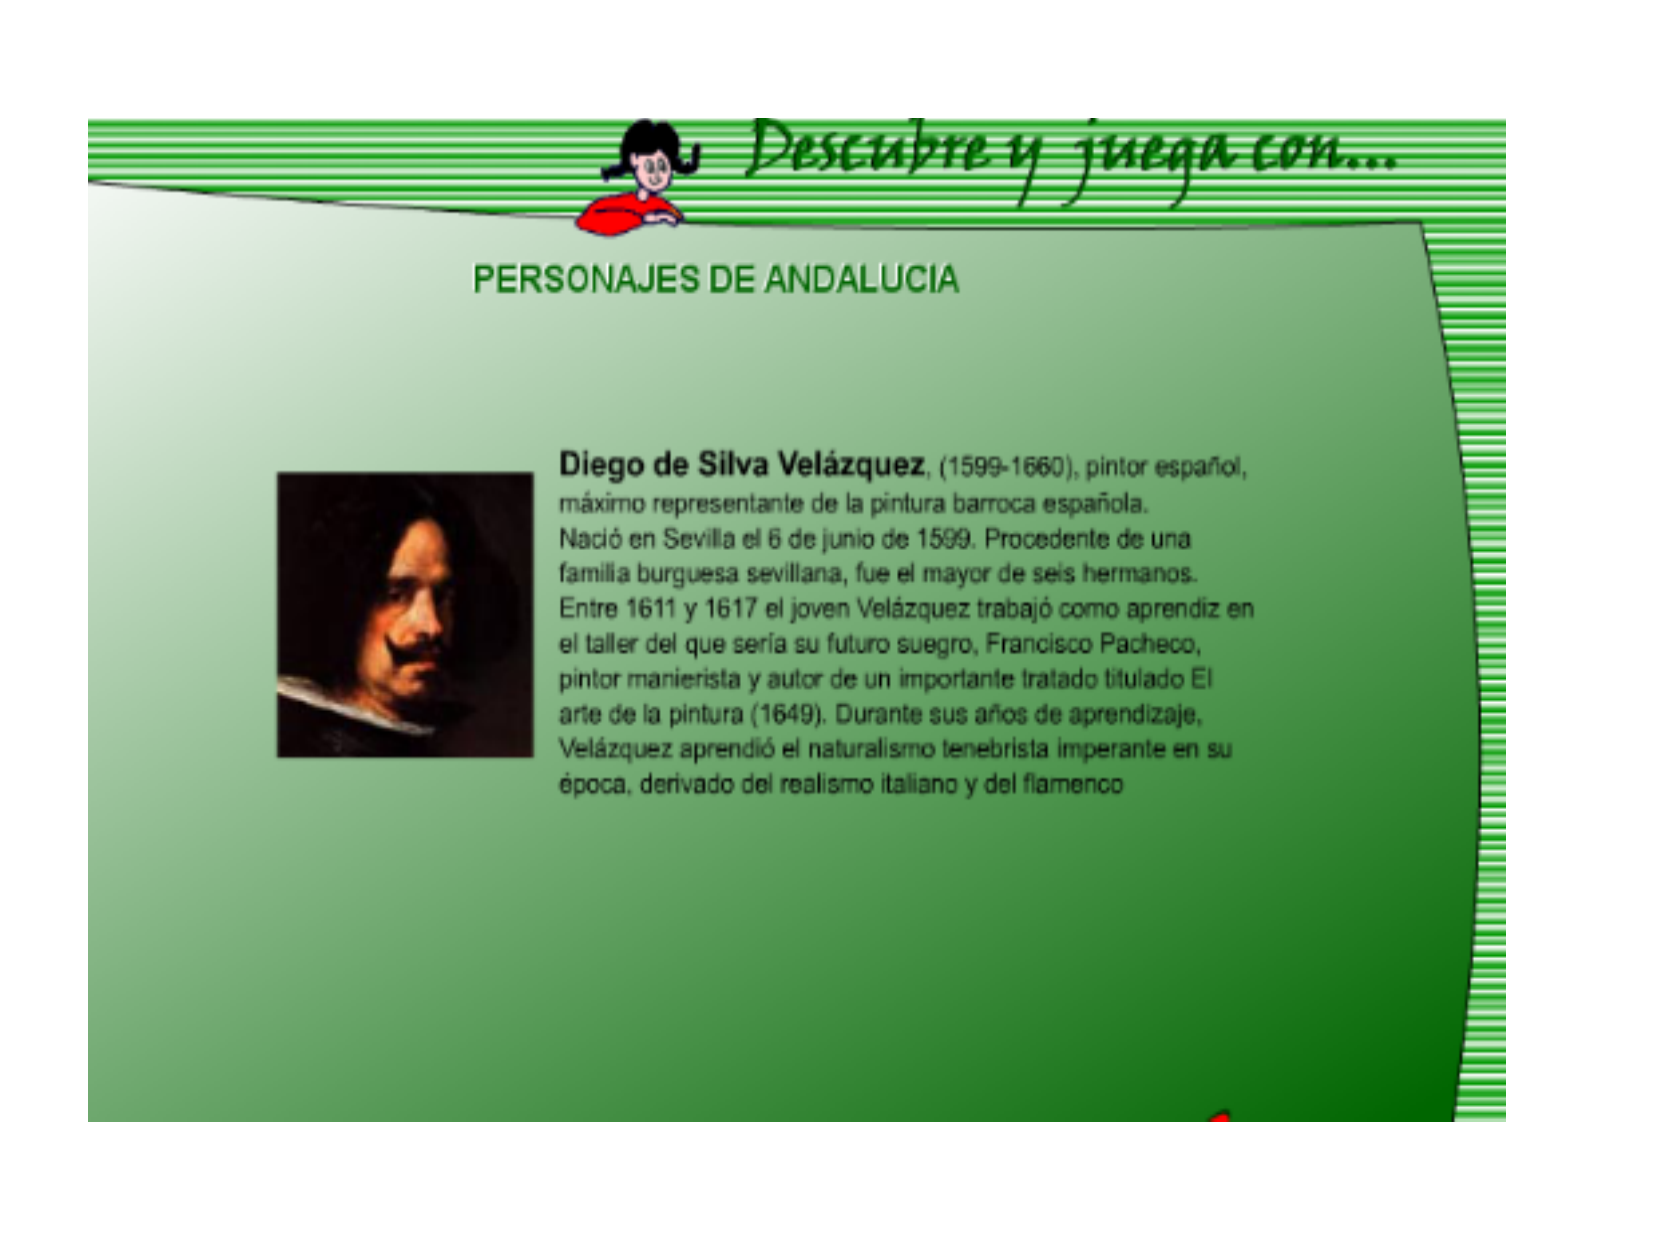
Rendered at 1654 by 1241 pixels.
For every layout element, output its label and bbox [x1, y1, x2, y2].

picture [88, 118, 1506, 1123]
